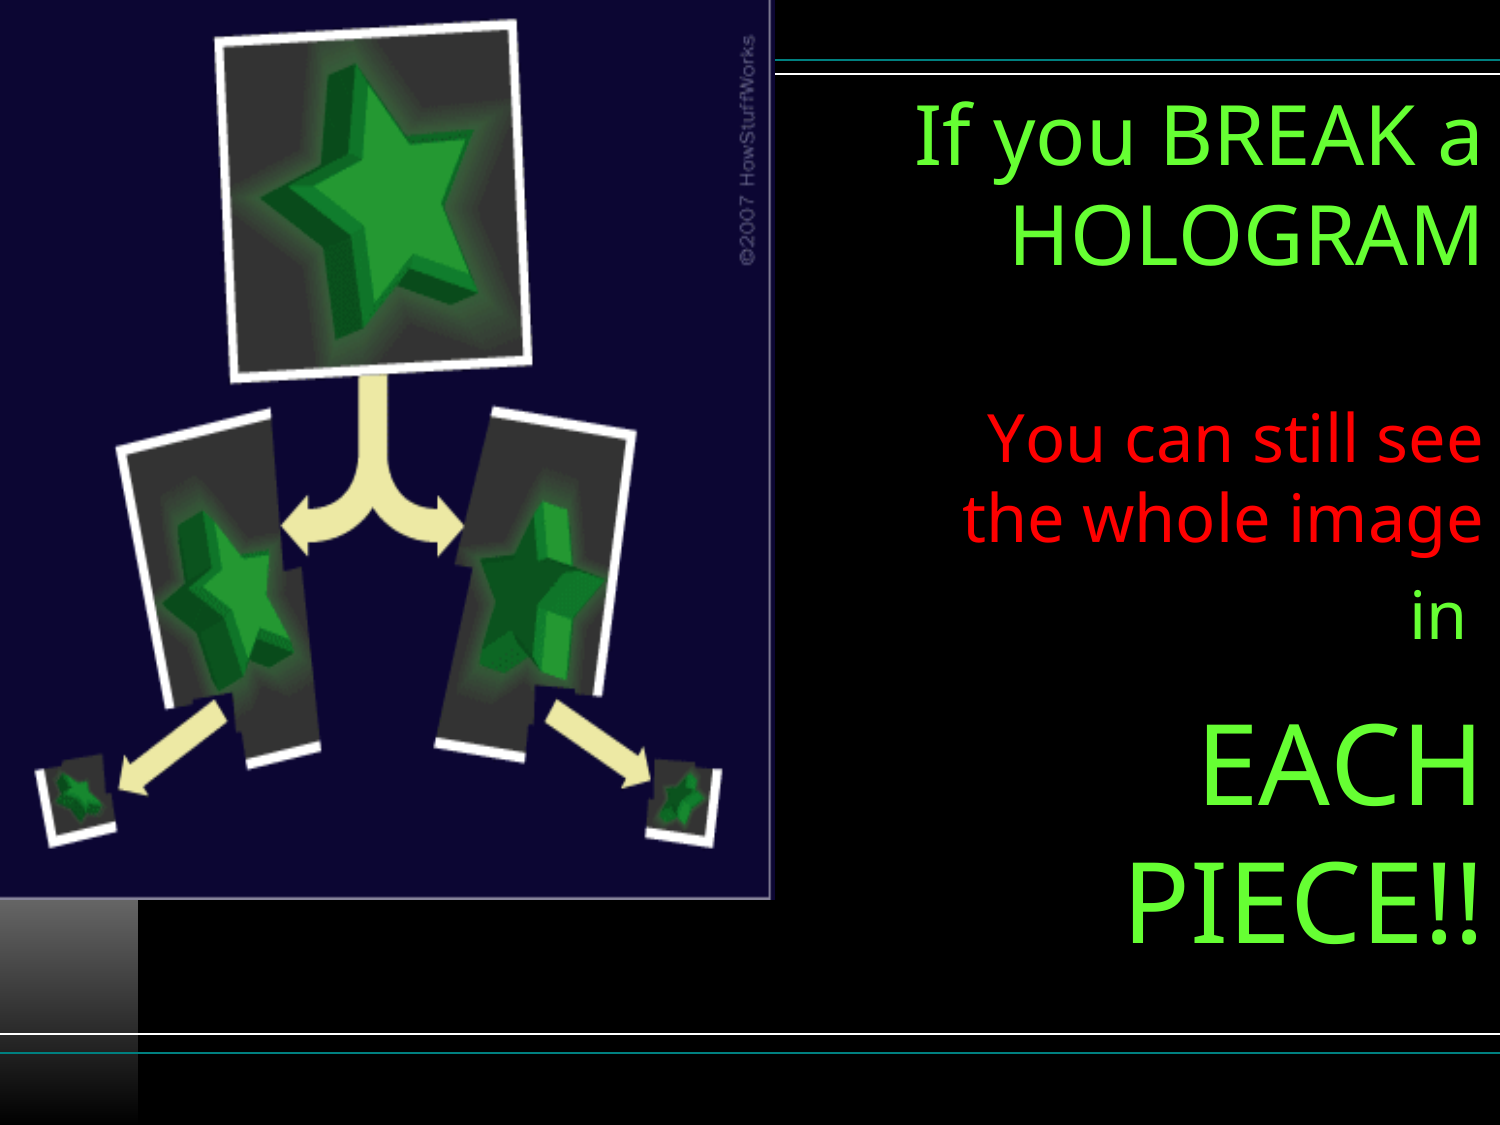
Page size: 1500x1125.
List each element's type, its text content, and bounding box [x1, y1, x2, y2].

list If you BREAK a HOLOGRAM You can still see the whole image in EACH PIECE!! [862, 75, 1500, 1063]
picture [0, 0, 775, 901]
